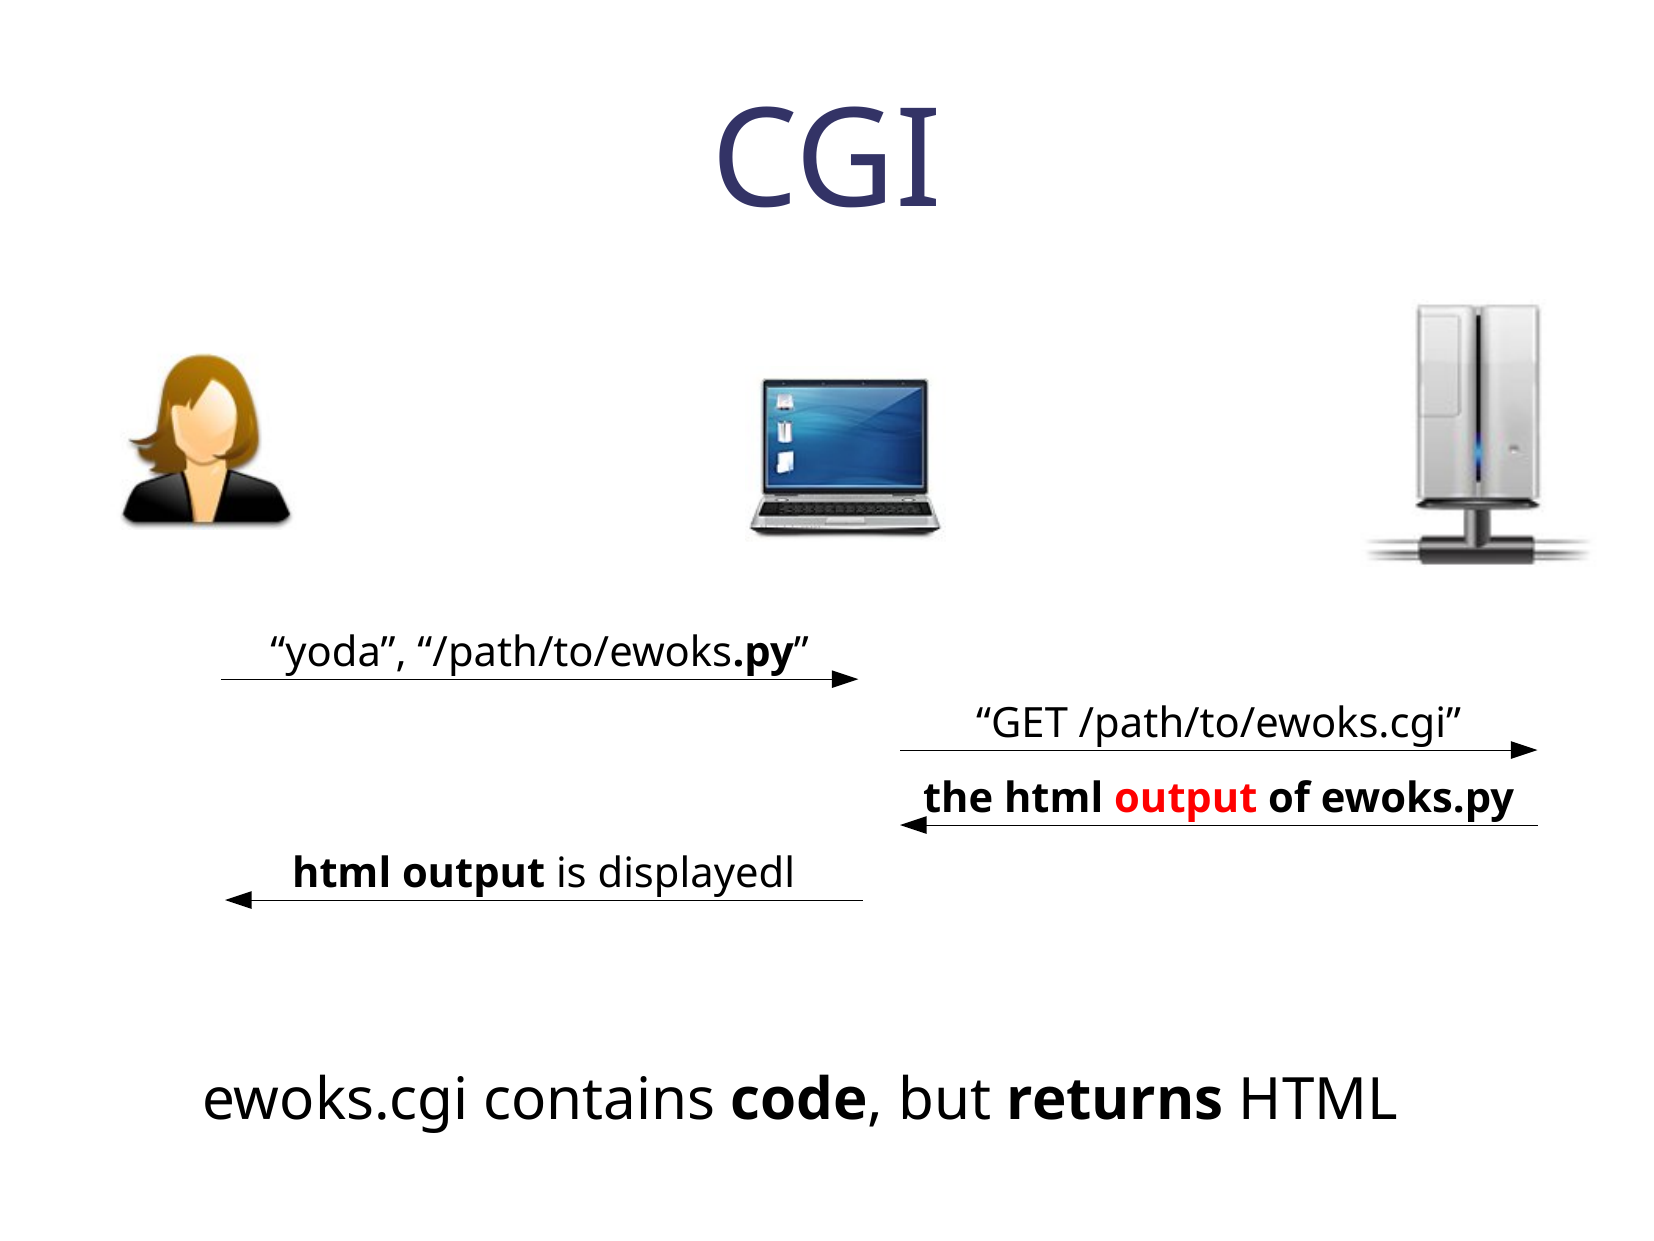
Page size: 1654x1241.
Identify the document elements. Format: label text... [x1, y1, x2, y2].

title CGI [82, 56, 1571, 250]
text_box ewoks.cgi contains code, but returns HTML [187, 1050, 1523, 1136]
picture [108, 329, 309, 530]
picture [745, 366, 946, 567]
picture [1345, 299, 1613, 567]
